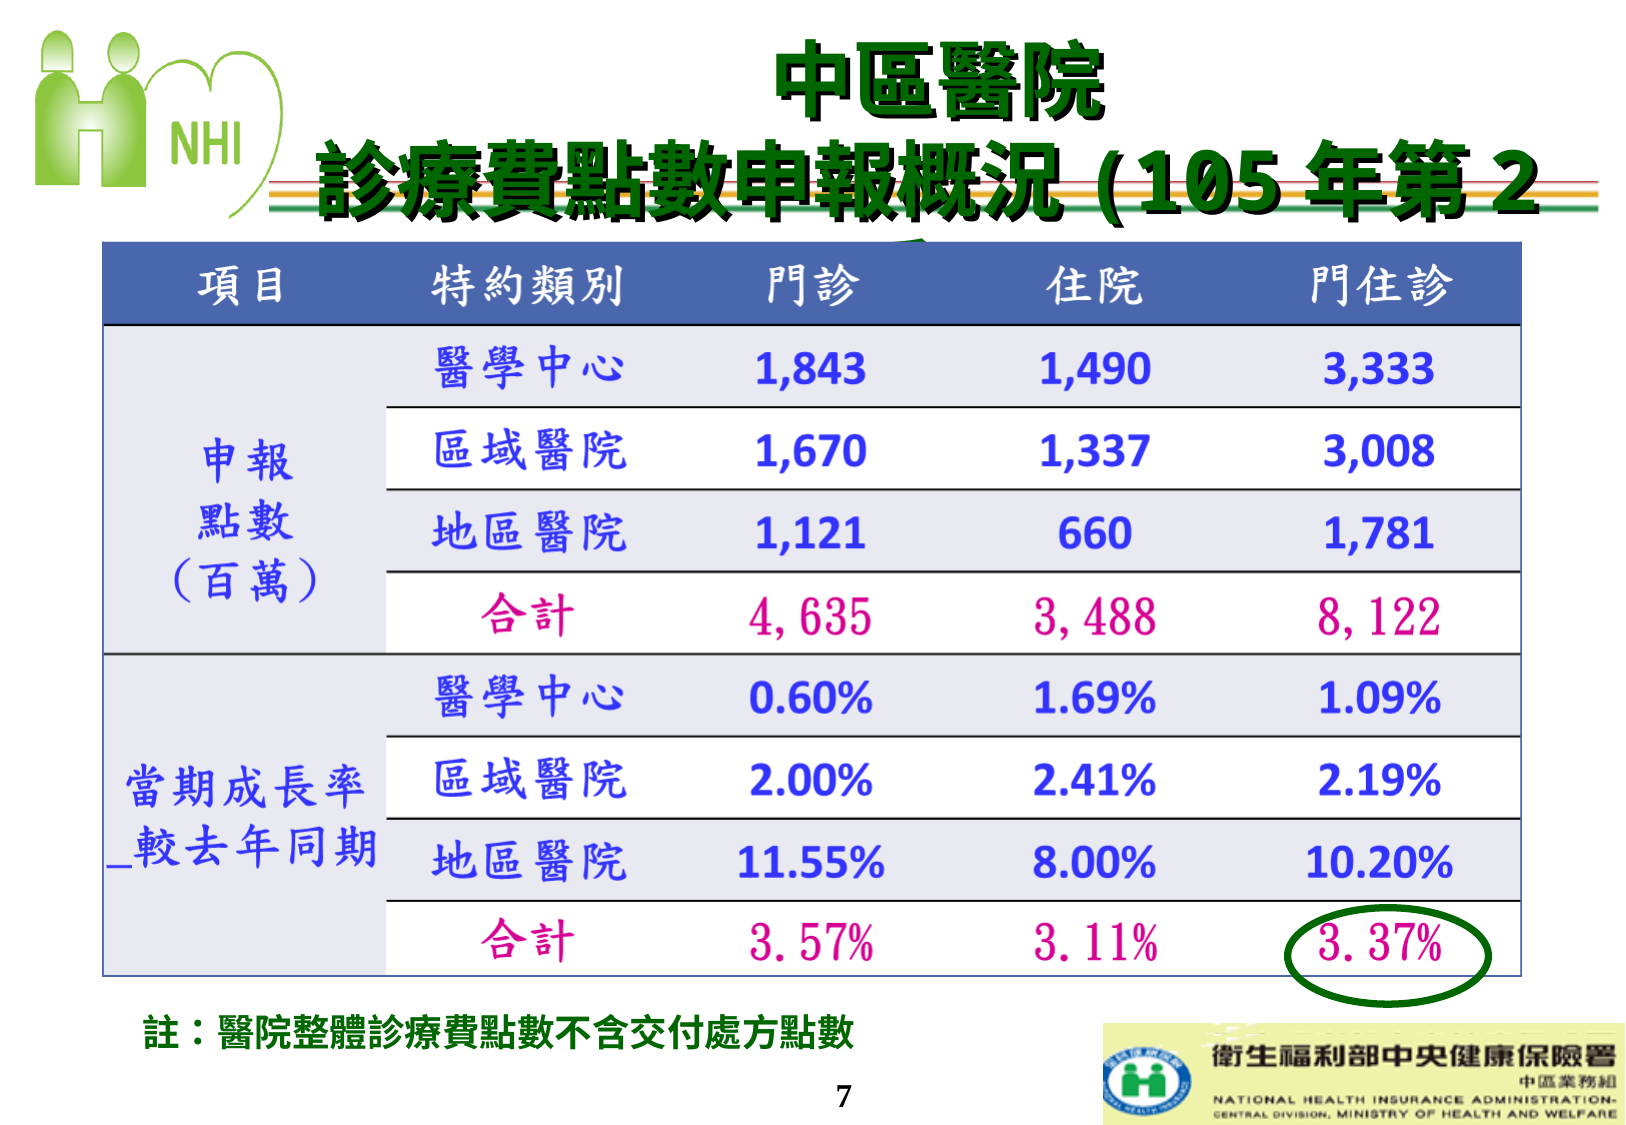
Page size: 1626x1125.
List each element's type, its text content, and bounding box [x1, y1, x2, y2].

title 中區醫院 診療費點數申報概況(105年第2季) [269, 19, 1604, 167]
text_box 註：醫院整體診療費點數不含交付處方點數 [127, 1001, 1026, 1062]
picture [1292, 912, 1484, 1000]
picture [102, 239, 1522, 1000]
